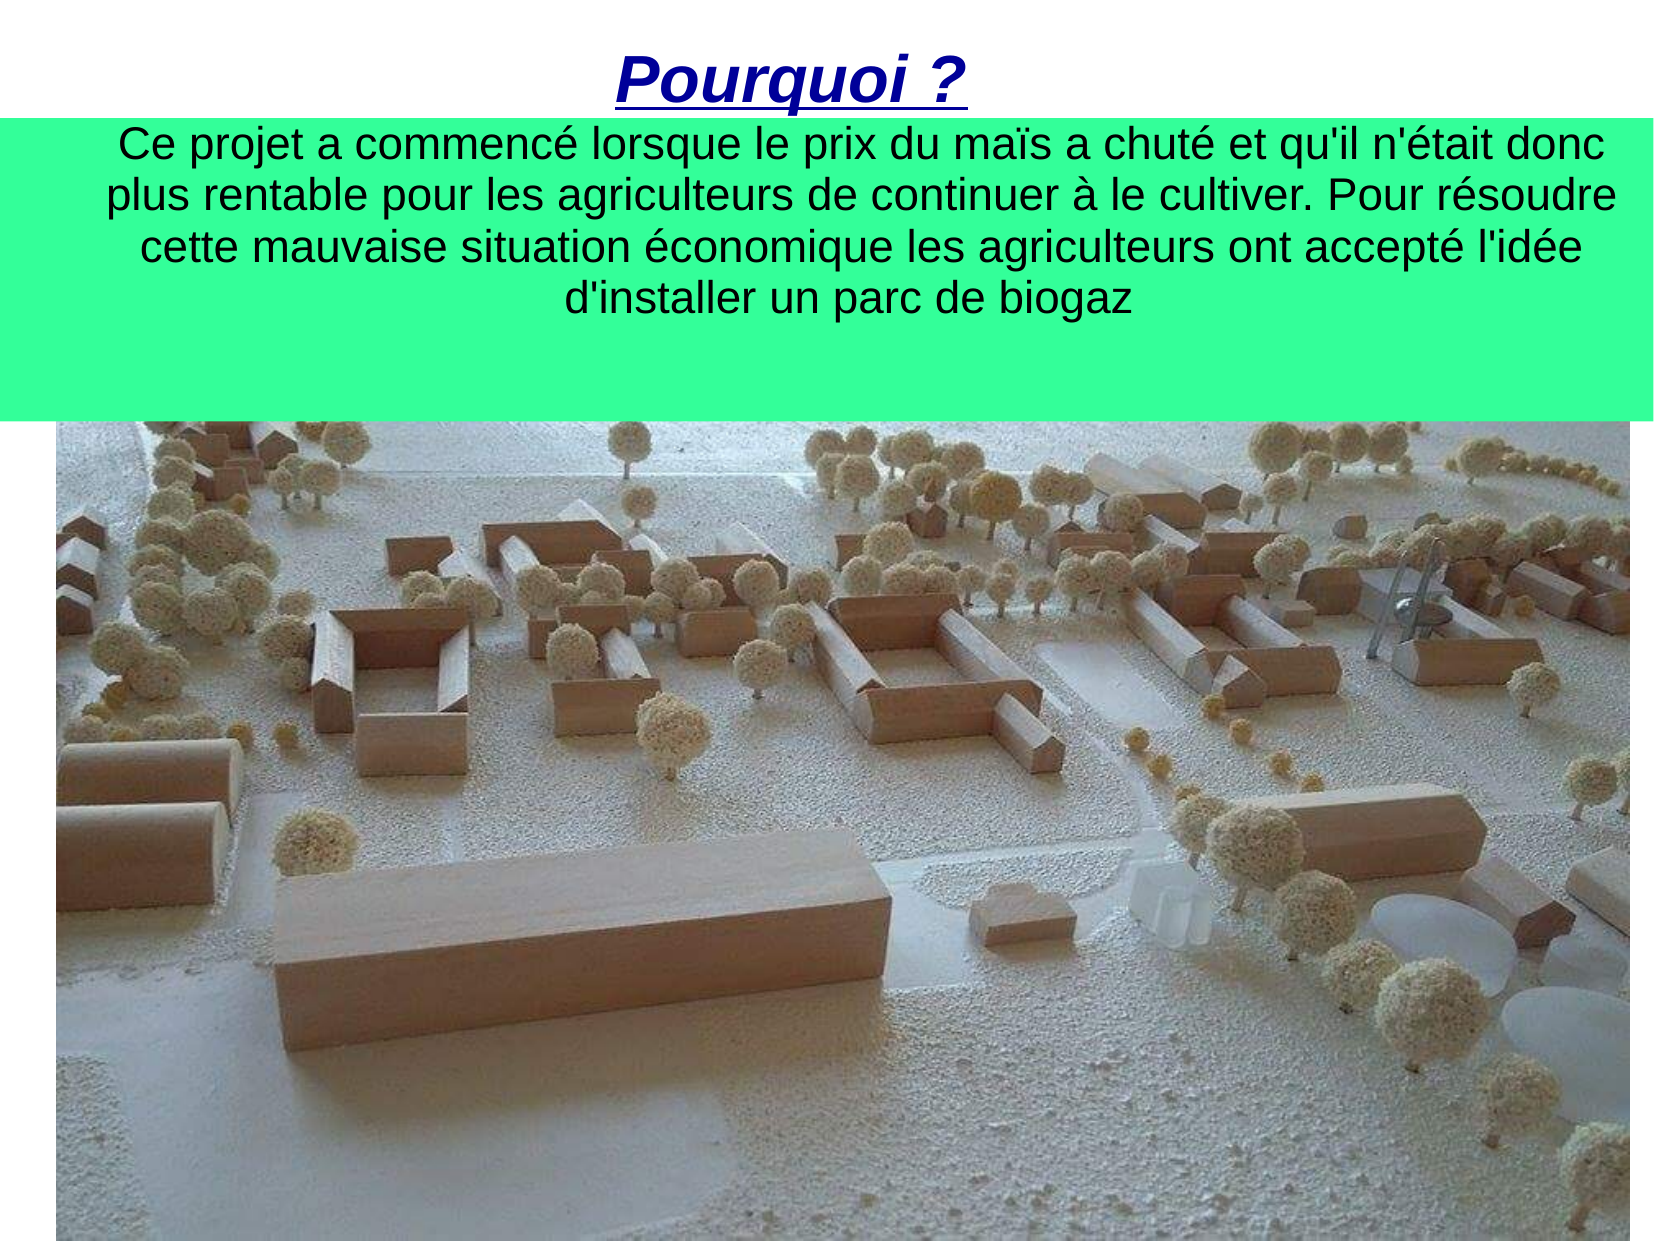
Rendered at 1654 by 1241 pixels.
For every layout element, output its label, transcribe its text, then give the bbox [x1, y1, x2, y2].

picture [56, 422, 1630, 1241]
title Pourquoi ? [47, 0, 1536, 118]
text_box Ce projet a commencé lorsque le prix du maïs a chuté et qu'il n'était donc plus rentable pour les agriculteurs de continuer à le cultiver. Pour résoudre cette mauvaise situation économique les agriculteurs ont accepté l'idée d'installer un parc de biogaz [0, 118, 1654, 422]
